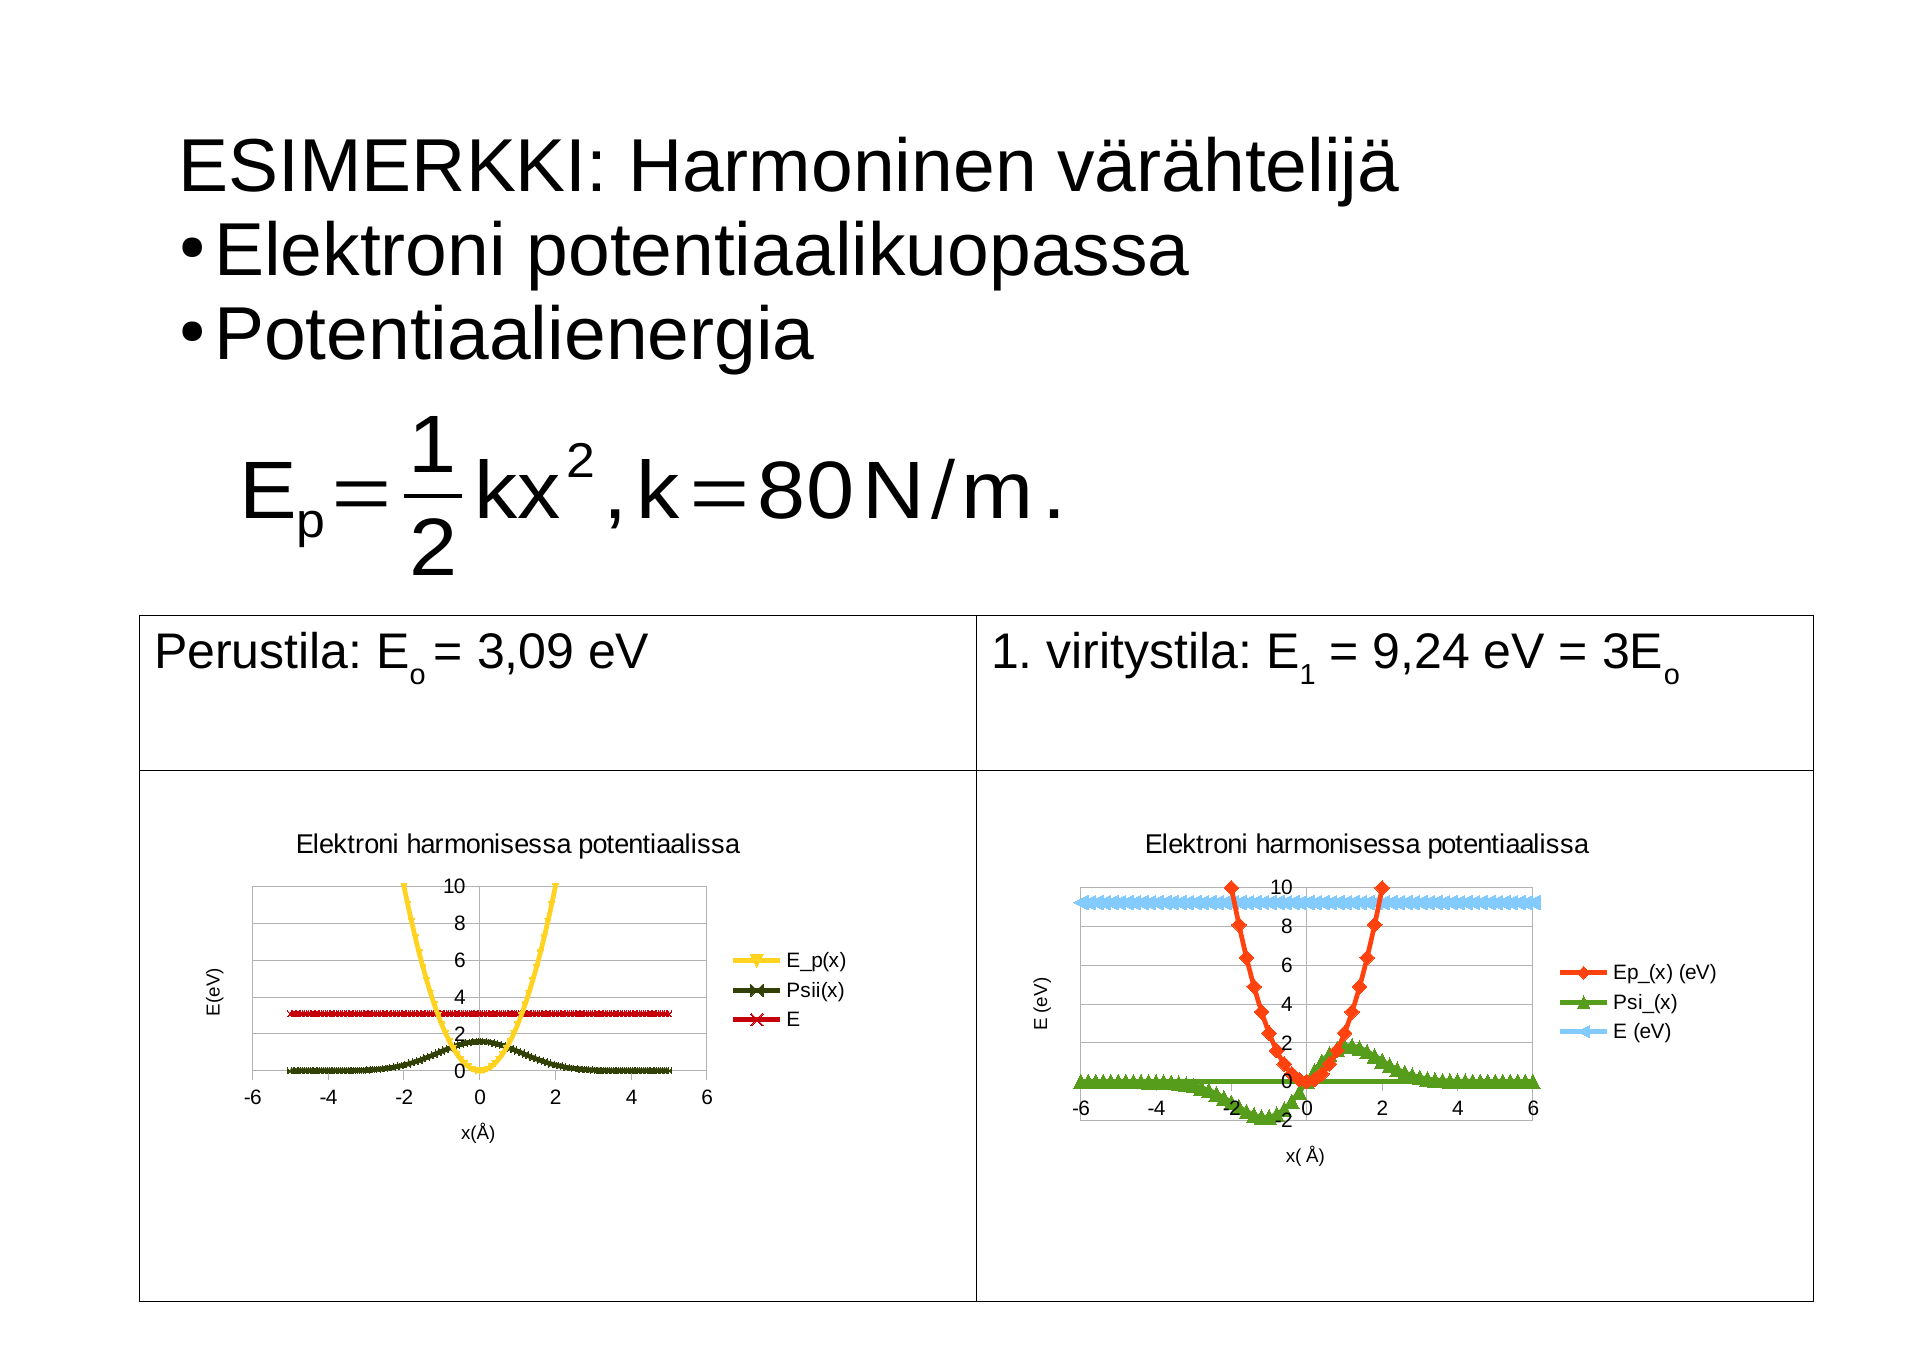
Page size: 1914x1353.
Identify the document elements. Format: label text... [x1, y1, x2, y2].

table_cell [977, 771, 1813, 1301]
table_header 1. viritystila: E1 = 9,24 eV = 3Eo [977, 616, 1813, 770]
text_box ESIMERKKI: Harmoninen värähtelijä Elektroni potentiaalikuopassa Potentiaalienergia [163, 115, 1613, 407]
table_header Perustila: Eo = 3,09 eV [140, 616, 976, 770]
chart [997, 806, 1736, 1198]
table_cell [140, 771, 976, 1301]
chart [170, 806, 866, 1175]
chart [232, 398, 1074, 593]
